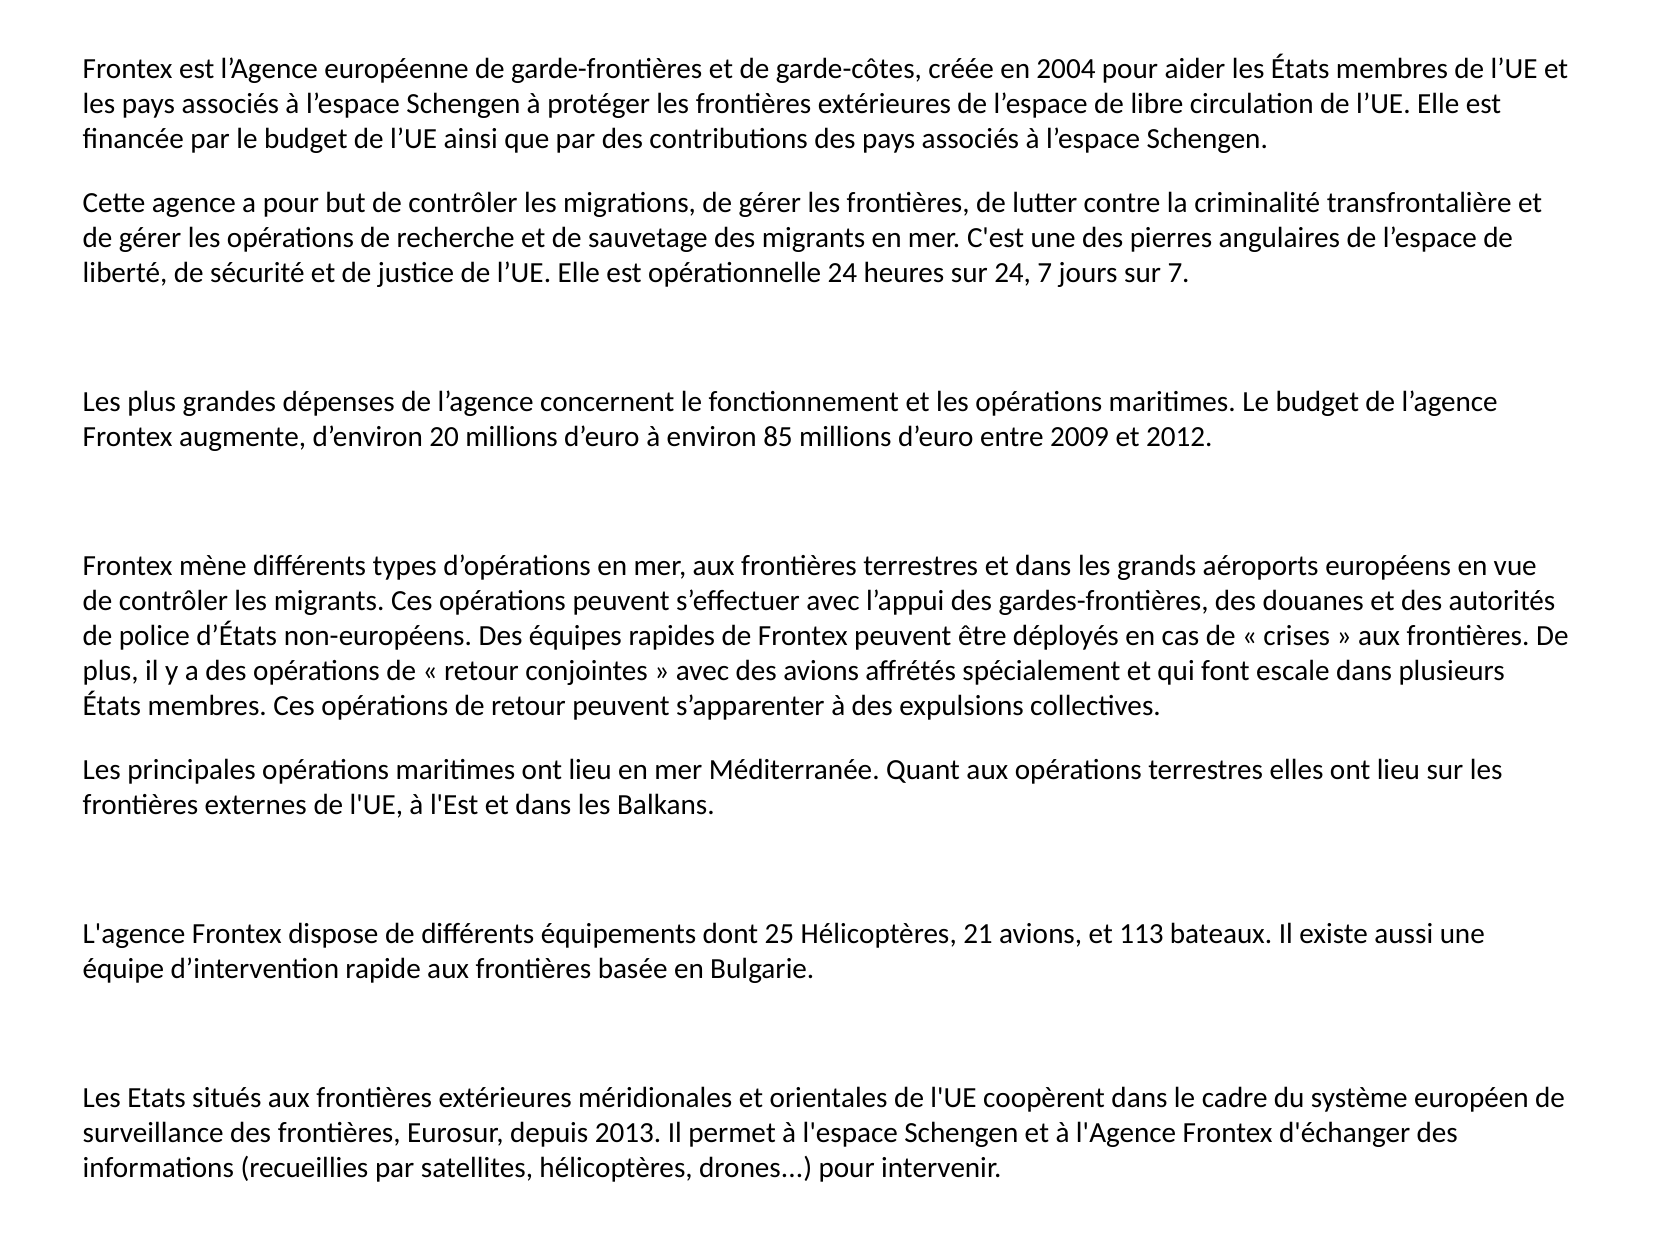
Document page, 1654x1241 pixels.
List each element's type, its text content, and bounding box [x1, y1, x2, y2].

subtitle Frontex est l’Agence européenne de garde-frontières et de garde-côtes, créée en 2004 pour aider les États membres de l’UE et les pays associés à l’espace Schengen à protéger les frontières extérieures de l’espace de libre circulation de l’UE. Elle est financée par le budget de l’UE ainsi que par des contributions des pays associés à l’espace Schengen. Cette agence a pour but de contrôler les migrations, de gérer les frontières, de lutter contre la criminalité transfrontalière et de gérer les opérations de recherche et de sauvetage des migrants en mer. C'est une des pierres angulaires de l’espace de liberté, de sécurité et de justice de l’UE. Elle est opérationnelle 24 heures sur 24, 7 jours sur 7. Les plus grandes dépenses de l’agence concernent le fonctionnement et les opérations maritimes. Le budget de l’agence Frontex augmente, d’environ 20 millions d’euro à environ 85 millions d’euro entre 2009 et 2012. Frontex mène différents types d’opérations en mer, aux frontières terrestres et dans les grands aéroports européens en vue de contrôler les migrants. Ces opérations peuvent s’effectuer avec l’appui des gardes-frontières, des douanes et des autorités de police d’États non-européens. Des équipes rapides de Frontex peuvent être déployés en cas de « crises » aux frontières. De plus, il y a des opérations de « retour conjointes » avec des avions affrétés spécialement et qui font escale dans plusieurs États membres. Ces opérations de retour peuvent s’apparenter à des expulsions collectives. Les principales opérations maritimes ont lieu en mer Méditerranée. Quant aux opérations terrestres elles ont lieu sur les frontières externes de l'UE, à l'Est et dans les Balkans. L'agence Frontex dispose de différents équipements dont 25 Hélicoptères, 21 avions, et 113 bateaux. Il existe aussi une équipe d’intervention rapide aux frontières basée en Bulgarie. Les Etats situés aux frontières extérieures méridionales et orientales de l'UE coopèrent dans le cadre du système européen de surveillance des frontières, Eurosur, depuis 2013. Il permet à l'espace Schengen et à l'Agence Frontex d'échanger des informations (recueillies par satellites, hélicoptères, drones...) pour intervenir. [82, 49, 1571, 1109]
